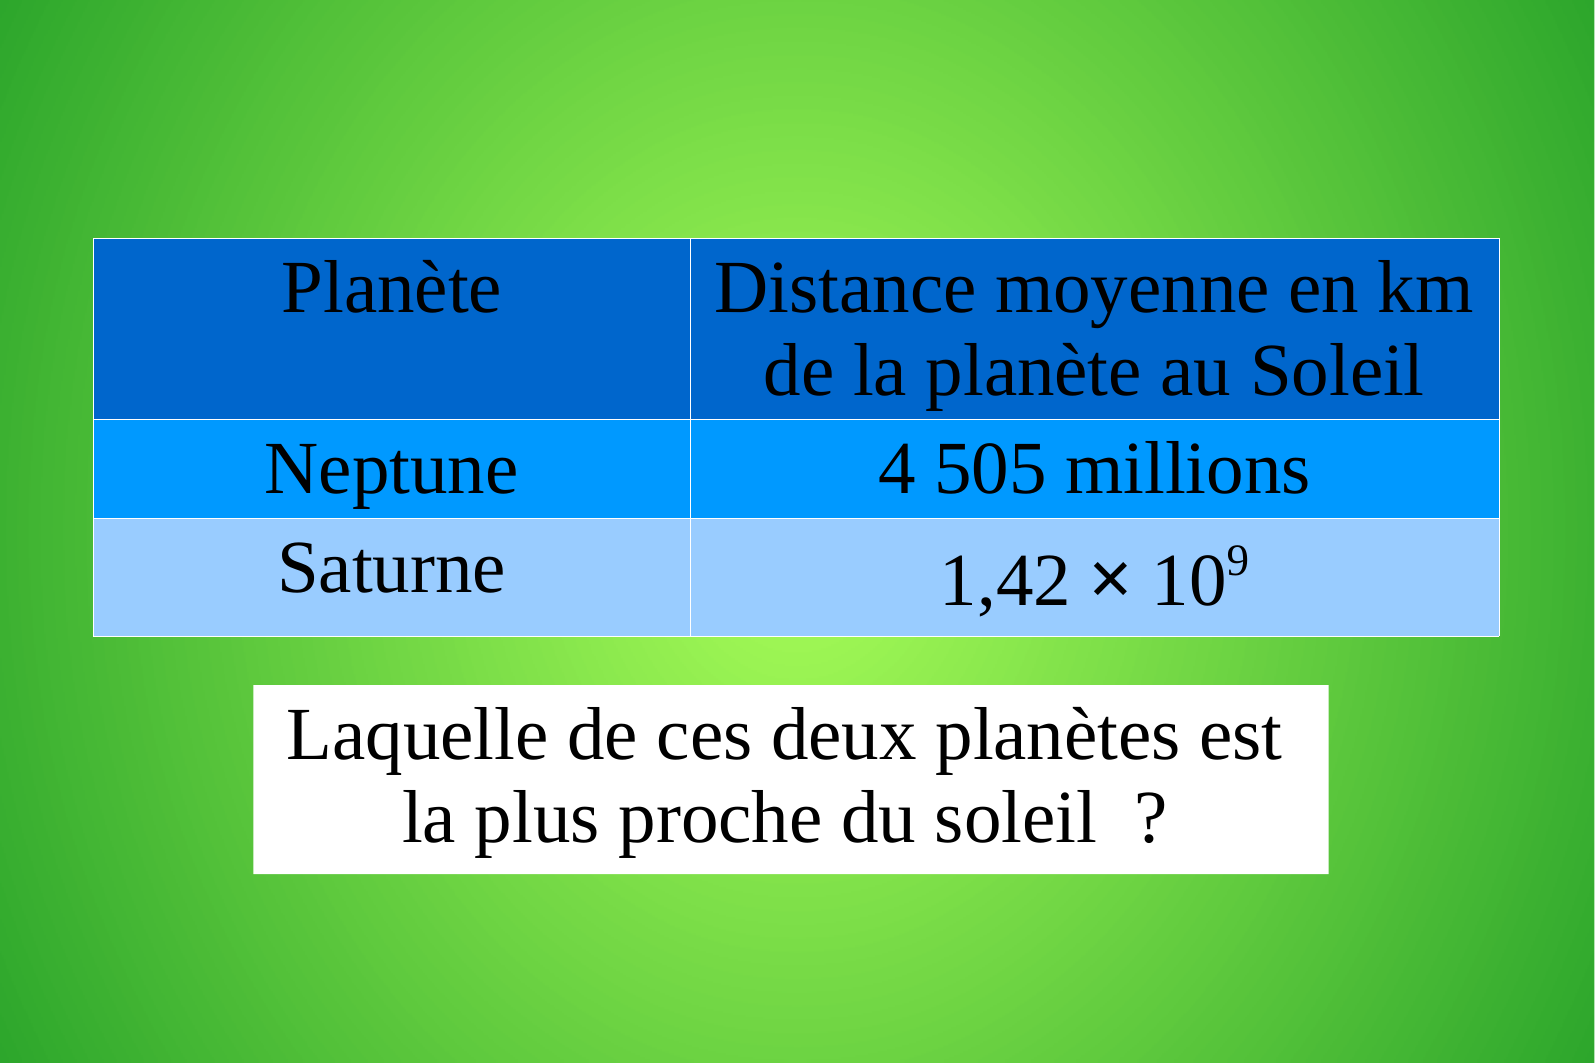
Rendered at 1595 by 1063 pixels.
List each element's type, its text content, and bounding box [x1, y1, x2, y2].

table_cell Saturne [94, 519, 690, 636]
table_header Planète [94, 239, 690, 419]
table_cell 1,42 × 109 [691, 519, 1499, 636]
table_cell Neptune [94, 420, 690, 518]
picture [0, 0, 1595, 1063]
table_header Distance moyenne en km de la planète au Soleil [691, 239, 1499, 419]
table_cell 4 505 millions [691, 420, 1499, 518]
text_box Laquelle de ces deux planètes est la plus proche du soleil ? [253, 685, 1329, 875]
